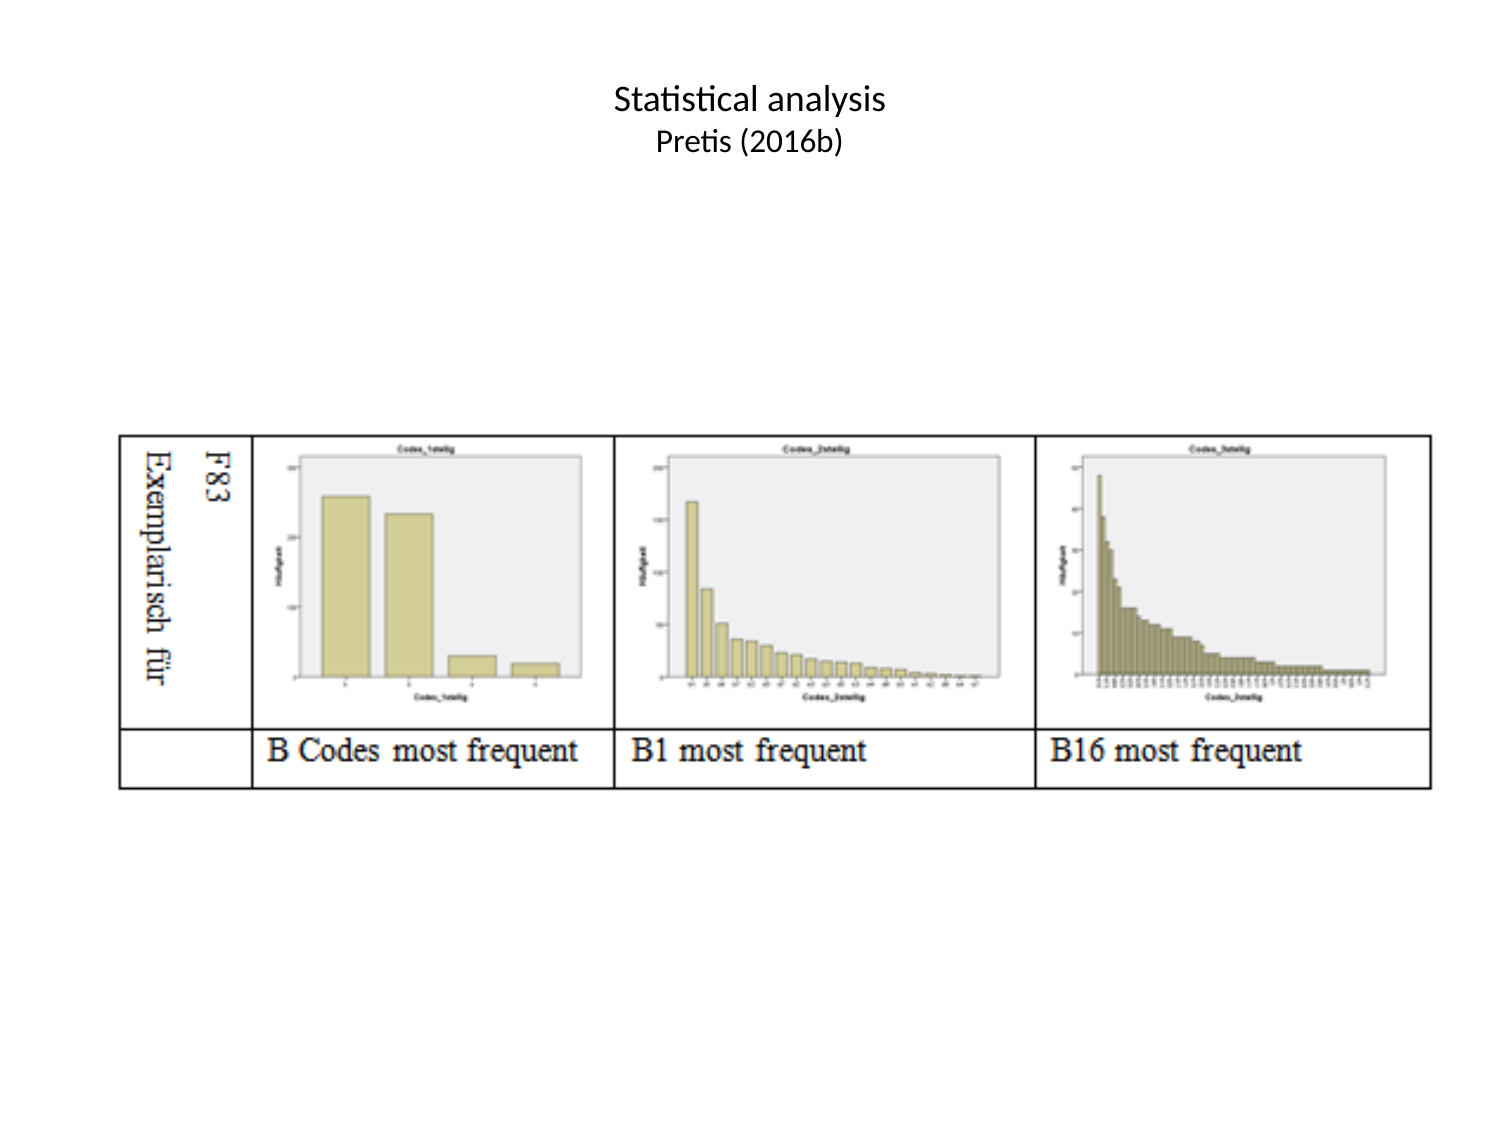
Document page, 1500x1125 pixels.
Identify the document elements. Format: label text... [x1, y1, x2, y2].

title Statistical analysis Pretis (2016b) [75, 45, 1426, 233]
picture [100, 408, 1447, 815]
